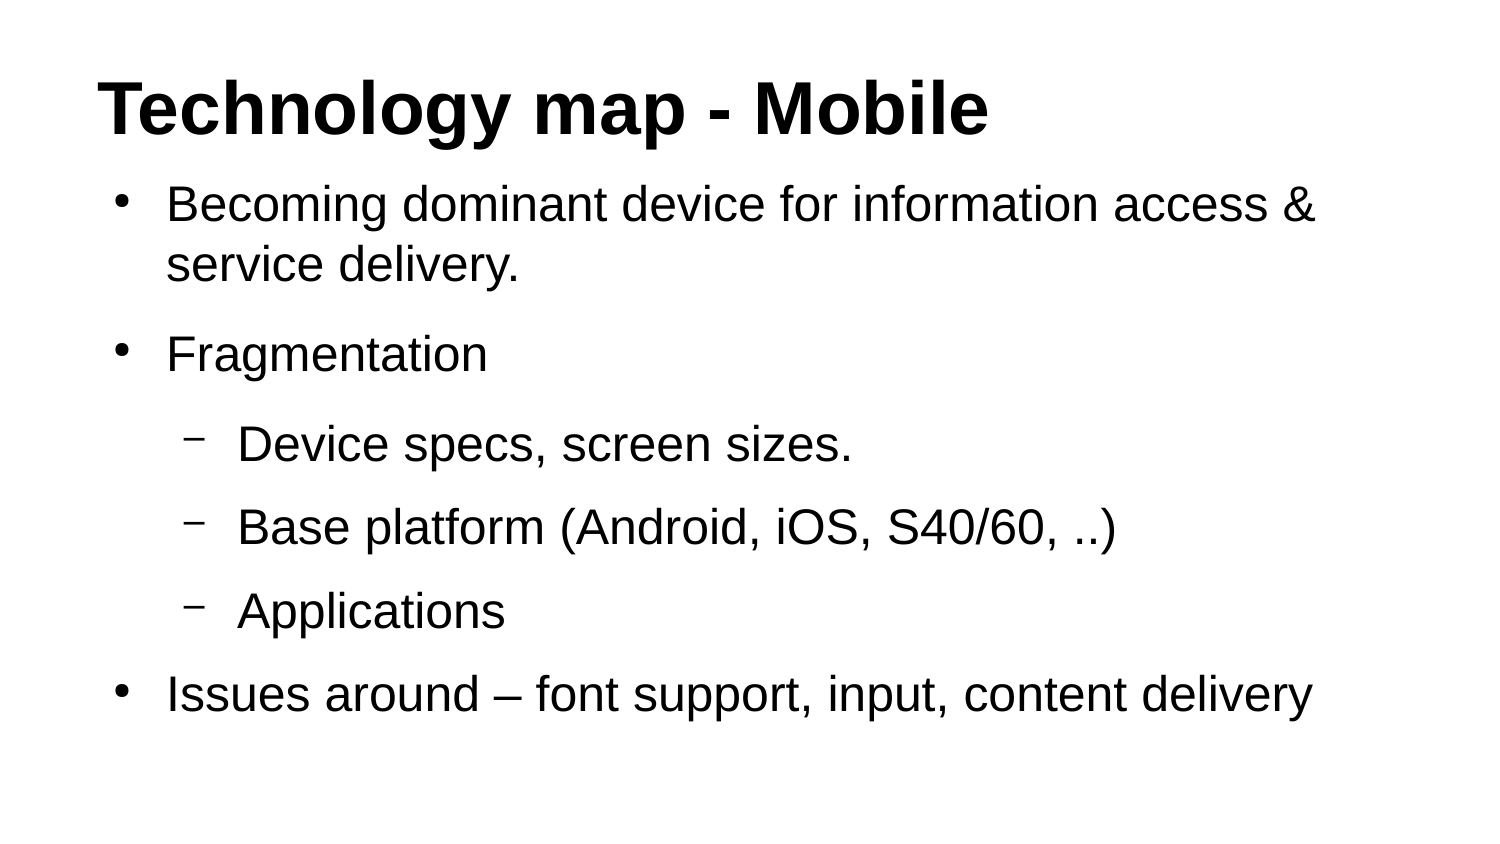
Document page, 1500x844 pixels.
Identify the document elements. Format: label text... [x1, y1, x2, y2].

title Technology map - Mobile [82, 23, 1433, 165]
list Becoming dominant device for information access & service delivery. Fragmentation Device specs, screen sizes. Base platform (Android, iOS, S40/60, ..) Applications Issues around – font support, input, content delivery [80, 156, 1431, 769]
